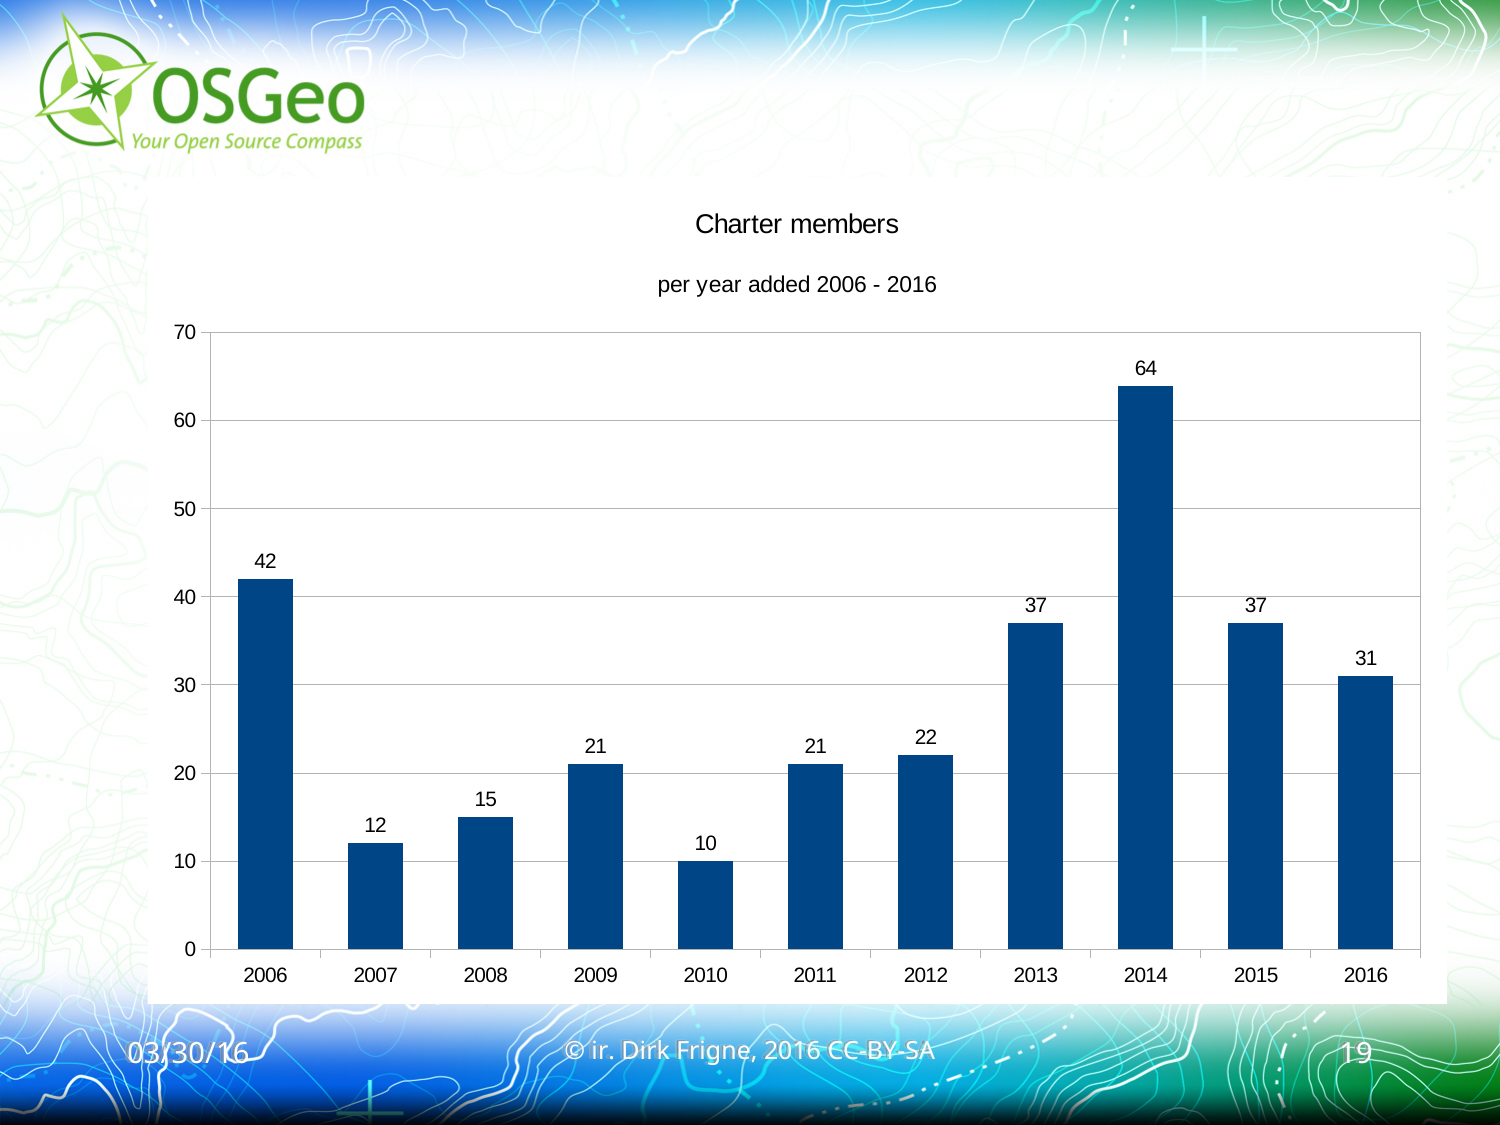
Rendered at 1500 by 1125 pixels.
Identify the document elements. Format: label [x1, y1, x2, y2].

chart [147, 177, 1447, 1004]
picture [0, 0, 1500, 1125]
